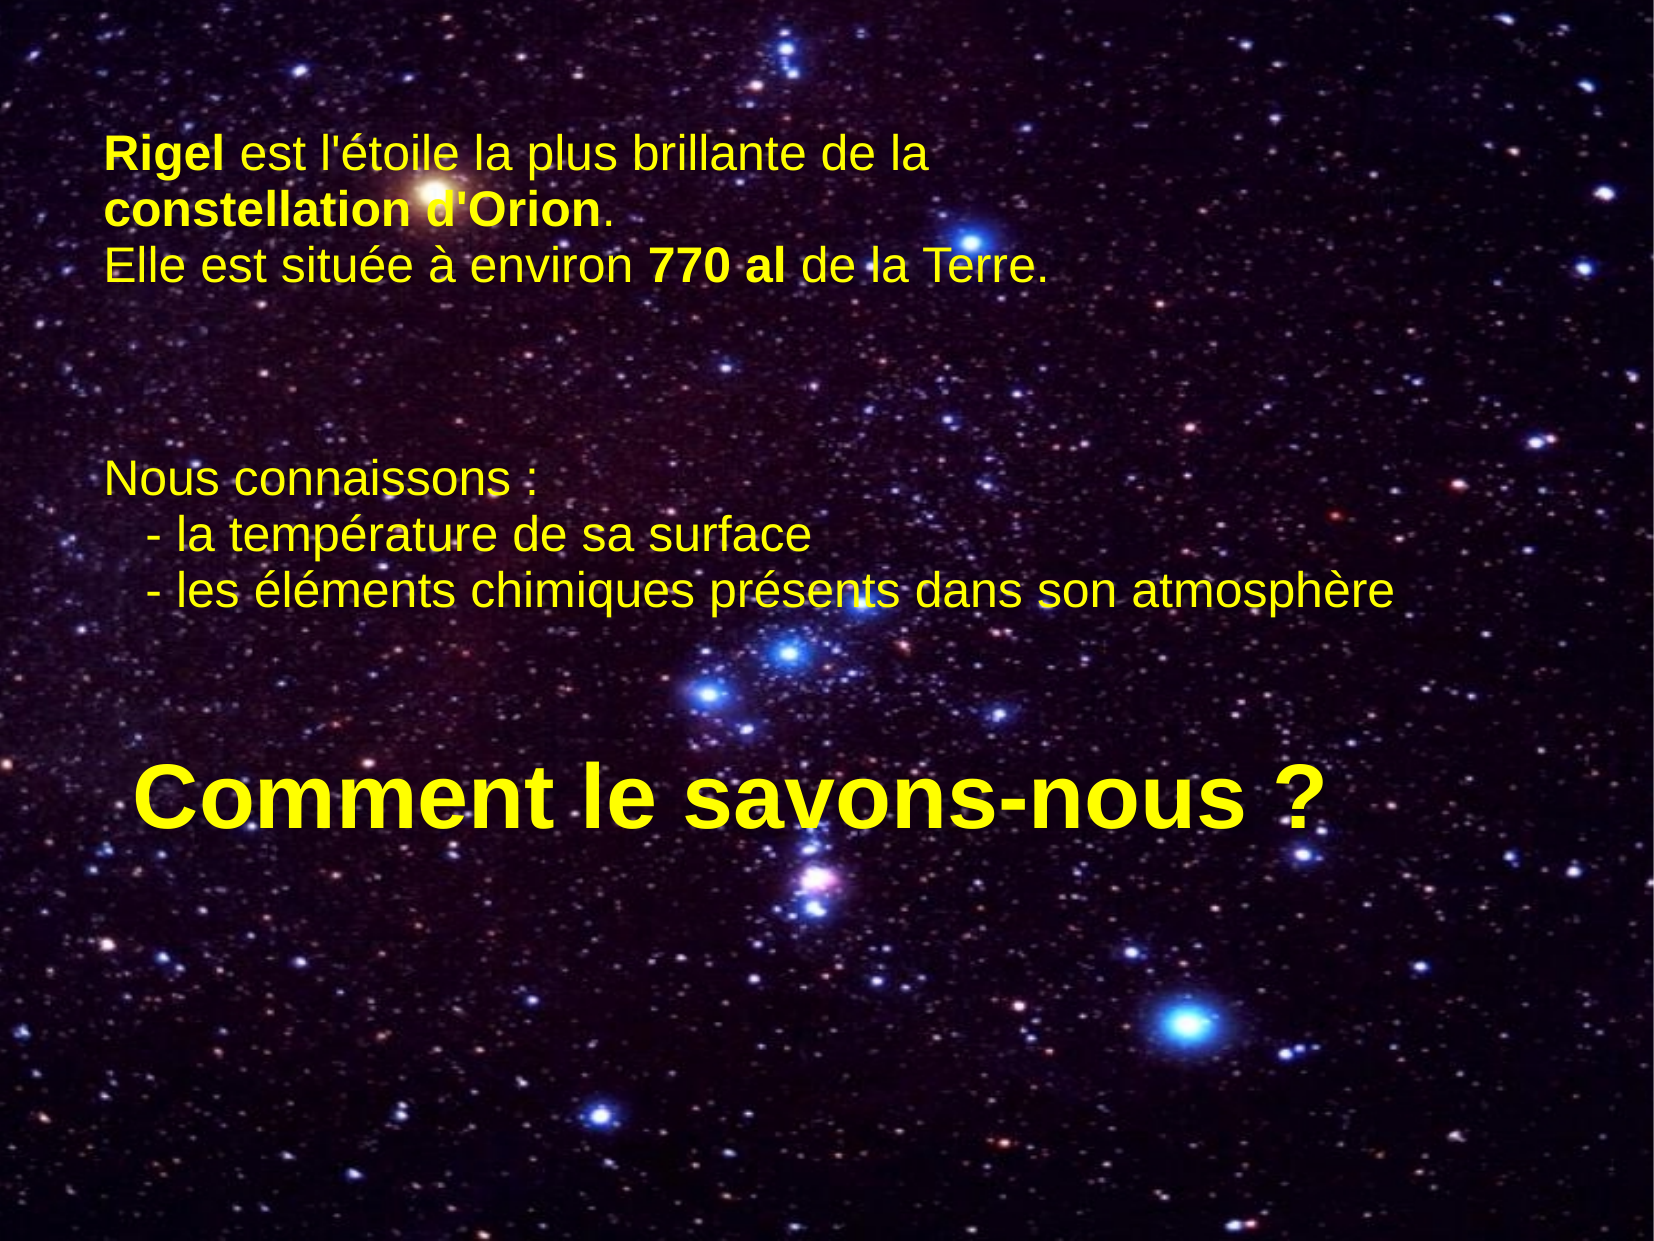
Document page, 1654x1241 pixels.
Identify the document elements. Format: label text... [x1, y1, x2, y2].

picture [0, 0, 1654, 1241]
text_box Nous connaissons : - la température de sa surface - les éléments chimiques présents dans son atmosphère [88, 442, 1447, 709]
text_box Rigel est l'étoile la plus brillante de la constellation d'Orion. Elle est située à environ 770 al de la Terre. [88, 118, 1123, 384]
text_box Comment le savons-nous ? [118, 738, 1418, 857]
